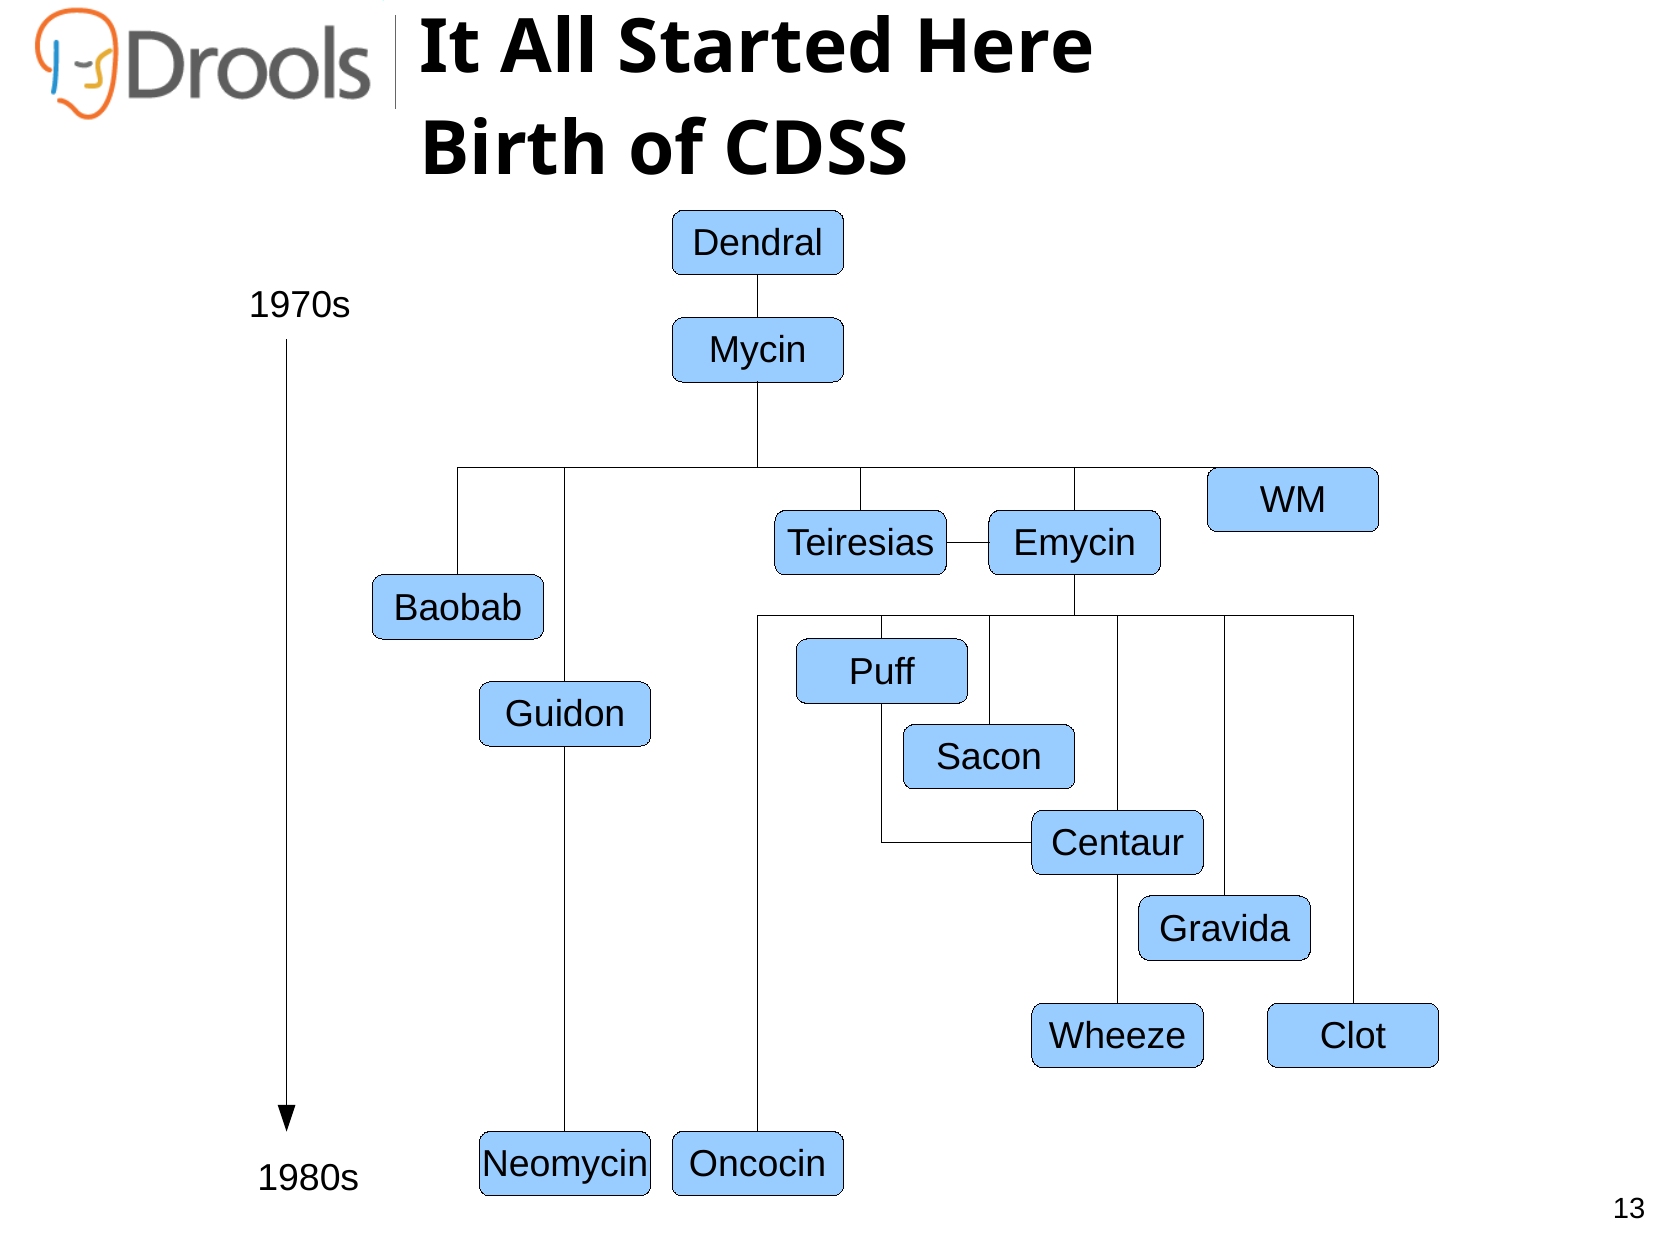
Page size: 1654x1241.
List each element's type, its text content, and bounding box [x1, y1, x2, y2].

text_box Centaur [1031, 810, 1204, 875]
text_box Sacon [903, 724, 1075, 789]
text_box Wheeze [1031, 1003, 1204, 1068]
text_box Neomycin [479, 1131, 651, 1196]
title It All Started Here Birth of CDSS [419, 0, 1466, 201]
text_box Baobab [372, 574, 544, 640]
text_box Guidon [479, 681, 651, 747]
text_box Mycin [672, 317, 844, 383]
text_box Teiresias [774, 510, 947, 575]
text_box Puff [796, 638, 968, 704]
text_box Emycin [988, 510, 1161, 575]
text_box 1980s [242, 1148, 375, 1206]
text_box 1970s [234, 276, 366, 334]
text_box Clot [1267, 1003, 1439, 1068]
text_box Oncocin [672, 1131, 844, 1196]
text_box Dendral [672, 210, 844, 275]
text_box WM [1207, 467, 1379, 532]
text_box Gravida [1138, 895, 1311, 961]
picture [29, 0, 384, 126]
